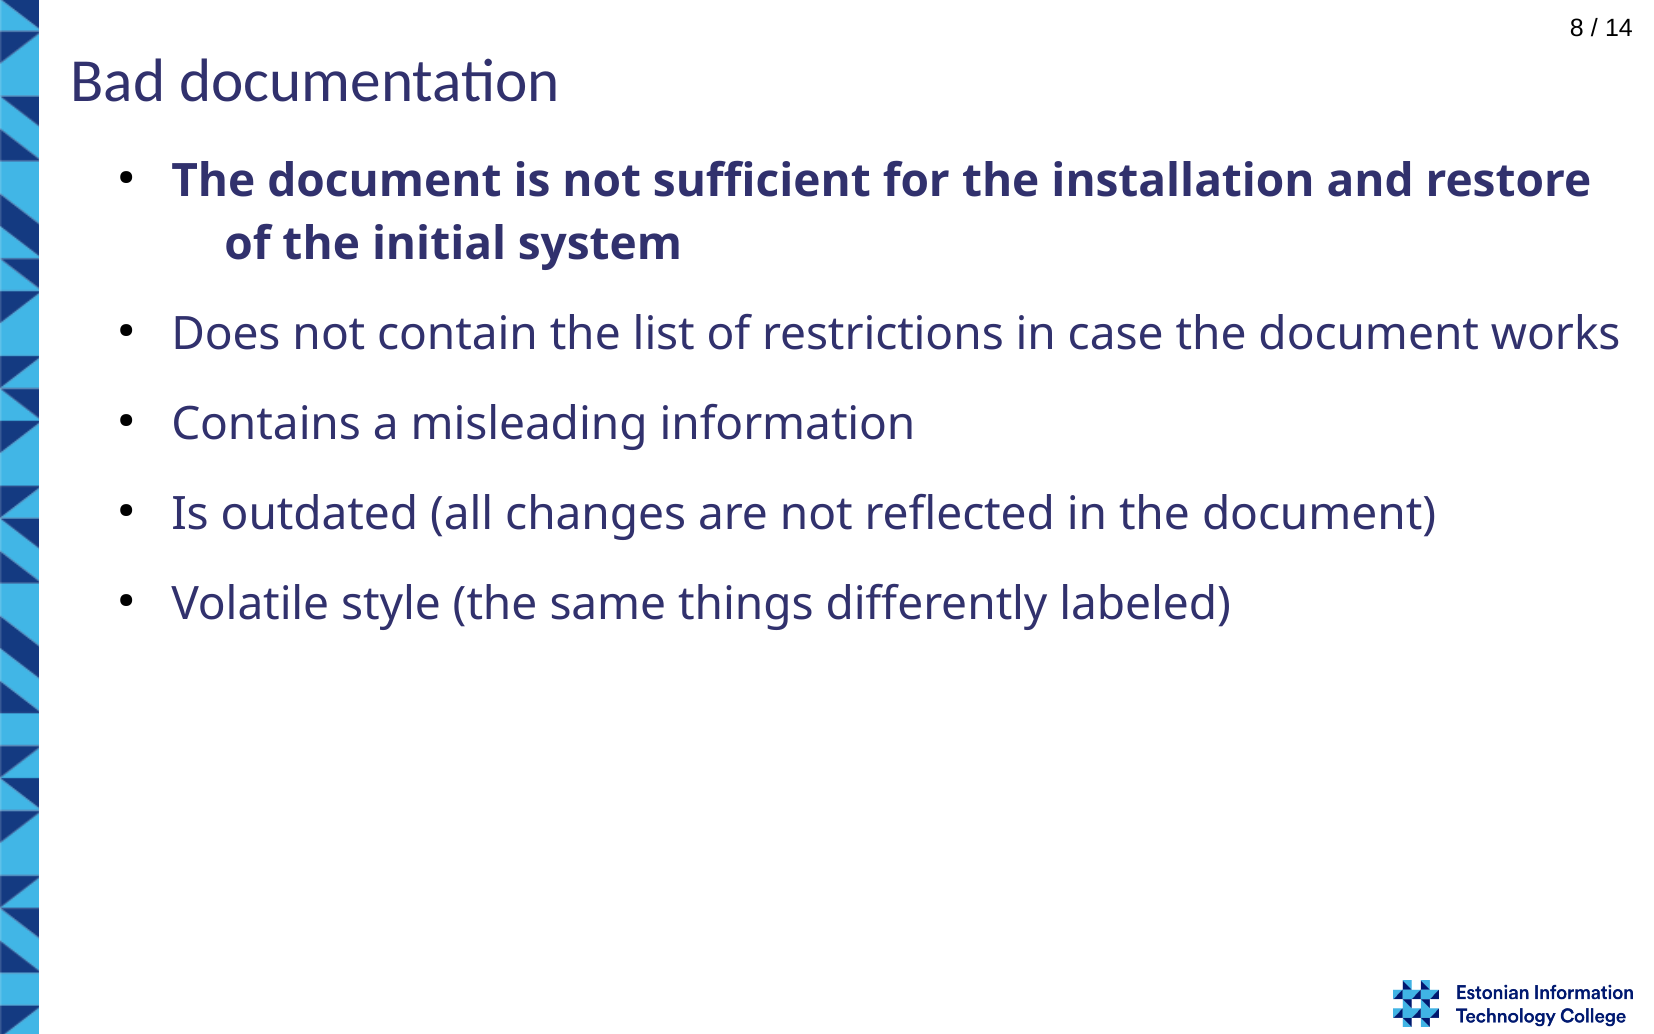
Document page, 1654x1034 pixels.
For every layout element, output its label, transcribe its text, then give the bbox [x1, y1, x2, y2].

list The document is not sufficient for the installation and restore of the initial system Does not contain the list of restrictions in case the document works Contains a misleading information Is outdated (all changes are not reflected in the document) Volatile style (the same things differently labeled) [82, 147, 1625, 841]
picture [1393, 980, 1633, 1027]
title Bad documentation [70, 41, 1630, 130]
